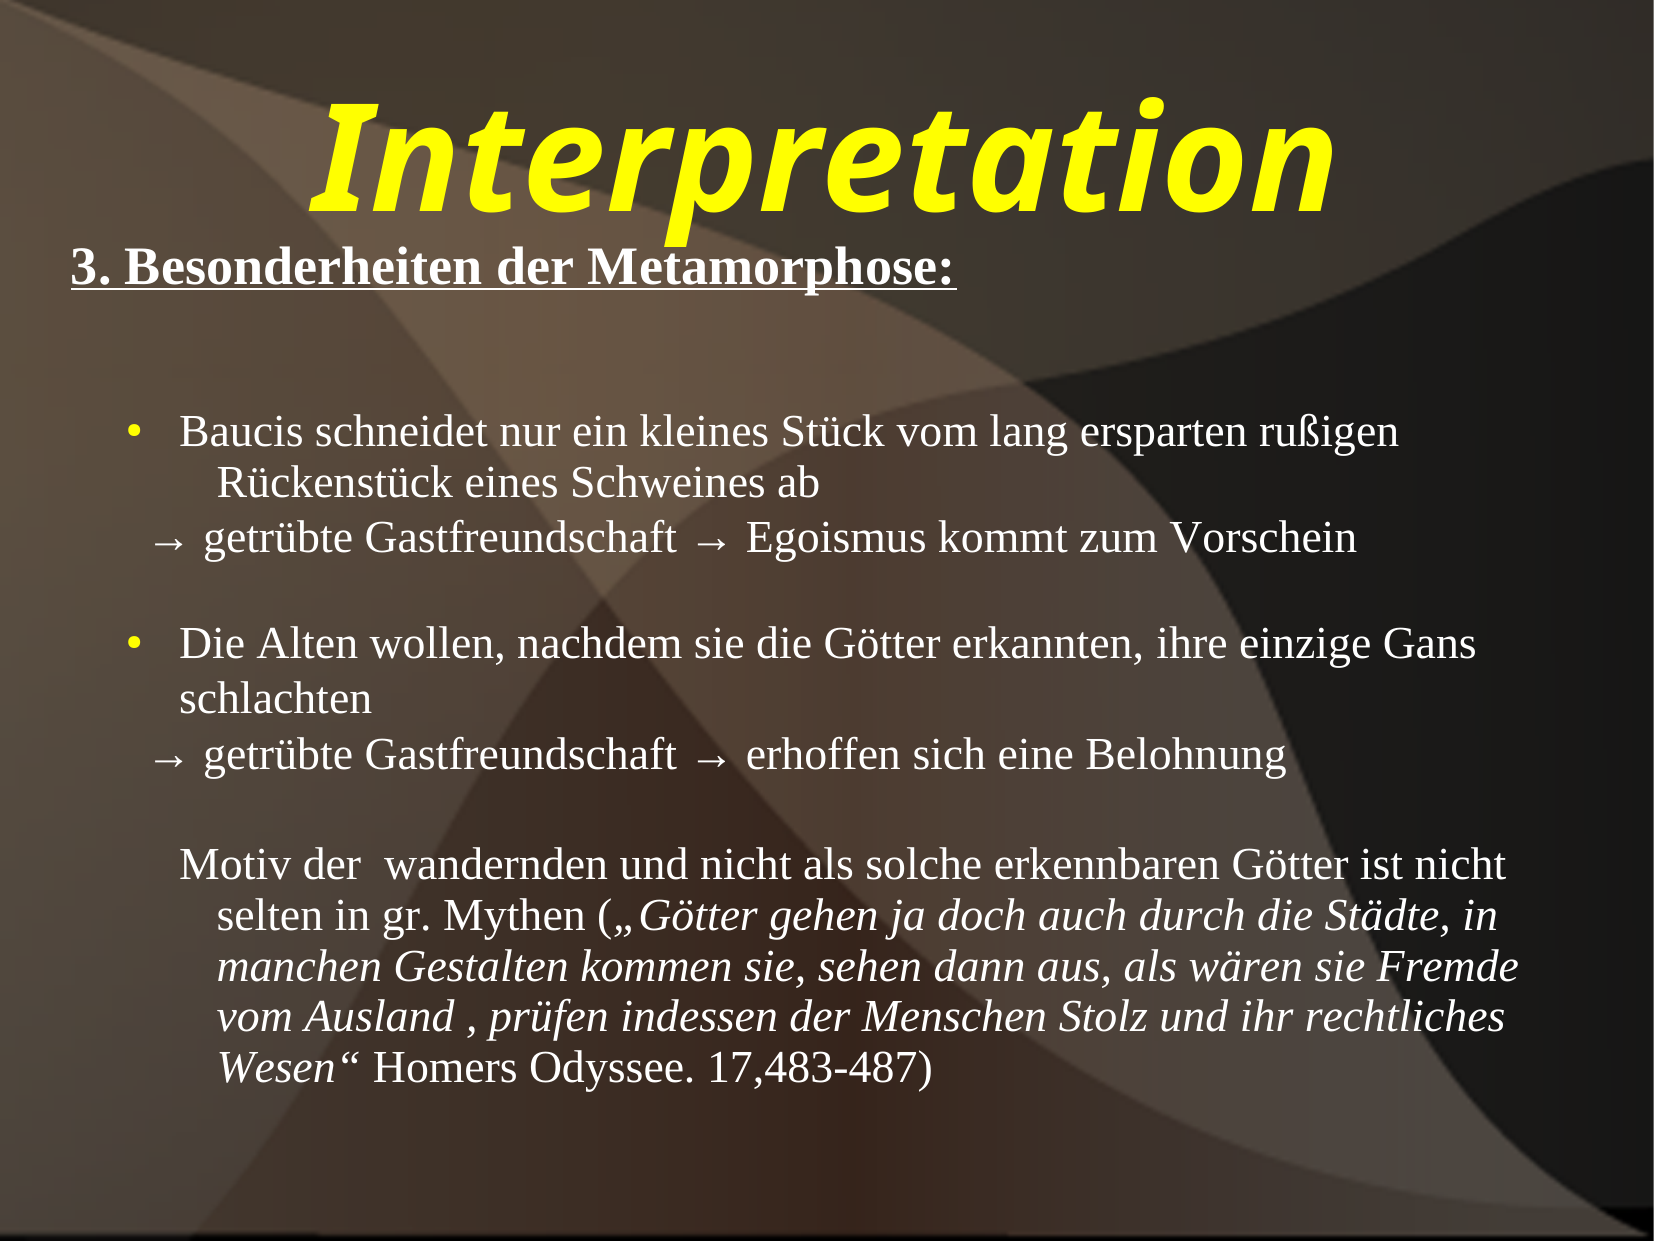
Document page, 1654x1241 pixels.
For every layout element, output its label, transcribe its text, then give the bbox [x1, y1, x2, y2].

picture [0, 0, 1654, 1241]
title Interpretation [82, 49, 1571, 257]
list 3. Besonderheiten der Metamorphose: Baucis schneidet nur ein kleines Stück vom lang ersparten rußigen Rückenstück eines Schweines ab → getrübte Gastfreundschaft → Egoismus kommt zum Vorschein Die Alten wollen, nachdem sie die Götter erkannten, ihre einzige Gans schlachten → getrübte Gastfreundschaft → erhoffen sich eine Belohnung Motiv der wandernden und nicht als solche erkennbaren Götter ist nicht selten in gr. Mythen („Götter gehen ja doch auch durch die Städte, in manchen Gestalten kommen sie, sehen dann aus, als wären sie Fremde vom Ausland , prüfen indessen der Menschen Stolz und ihr rechtliches Wesen“ Homers Odyssee. 17,483-487) [70, 236, 1559, 1207]
